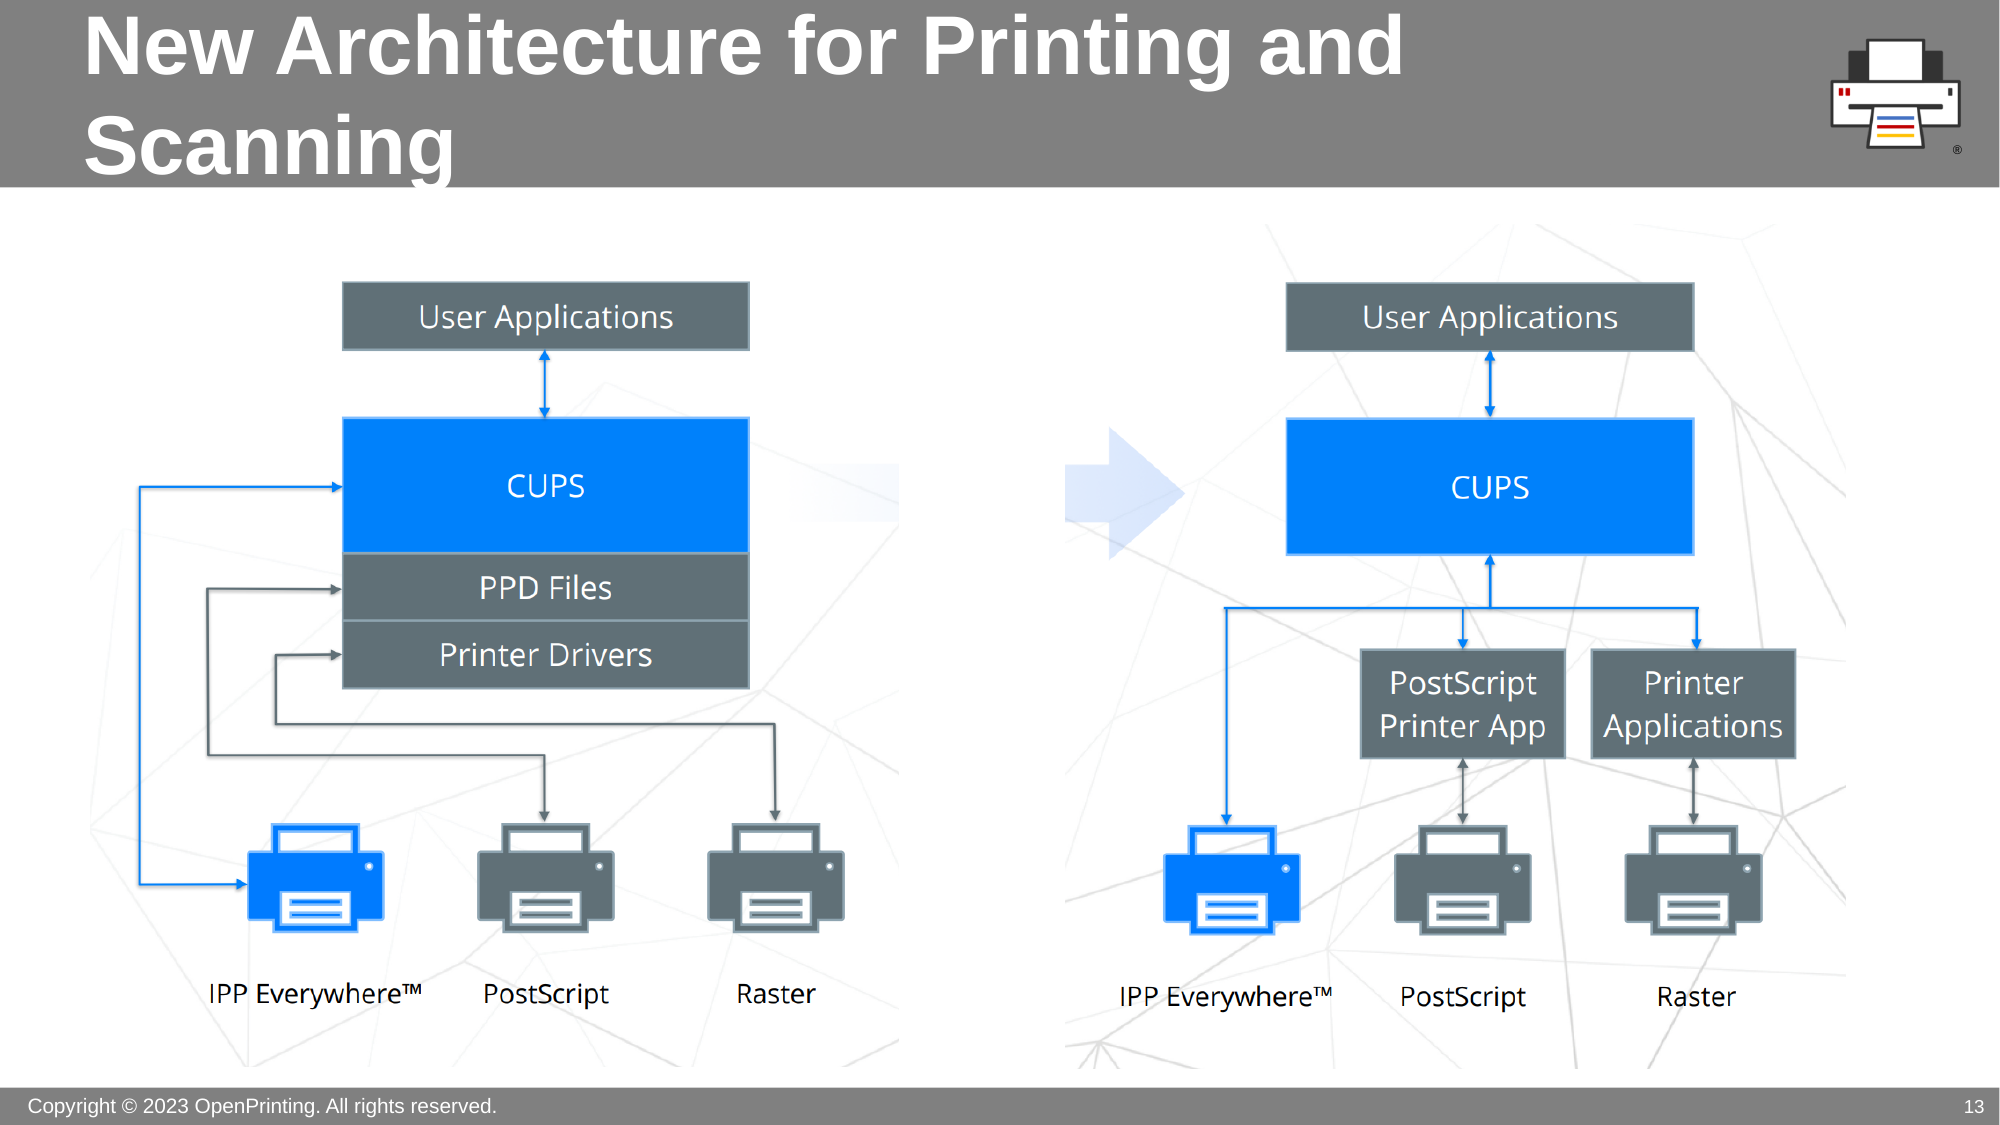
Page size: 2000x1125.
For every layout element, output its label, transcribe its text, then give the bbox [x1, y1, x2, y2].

picture [1825, 33, 1966, 154]
picture [1065, 224, 1846, 1069]
title New Architecture for Printing and Scanning [75, 7, 1786, 175]
picture [90, 224, 899, 1067]
